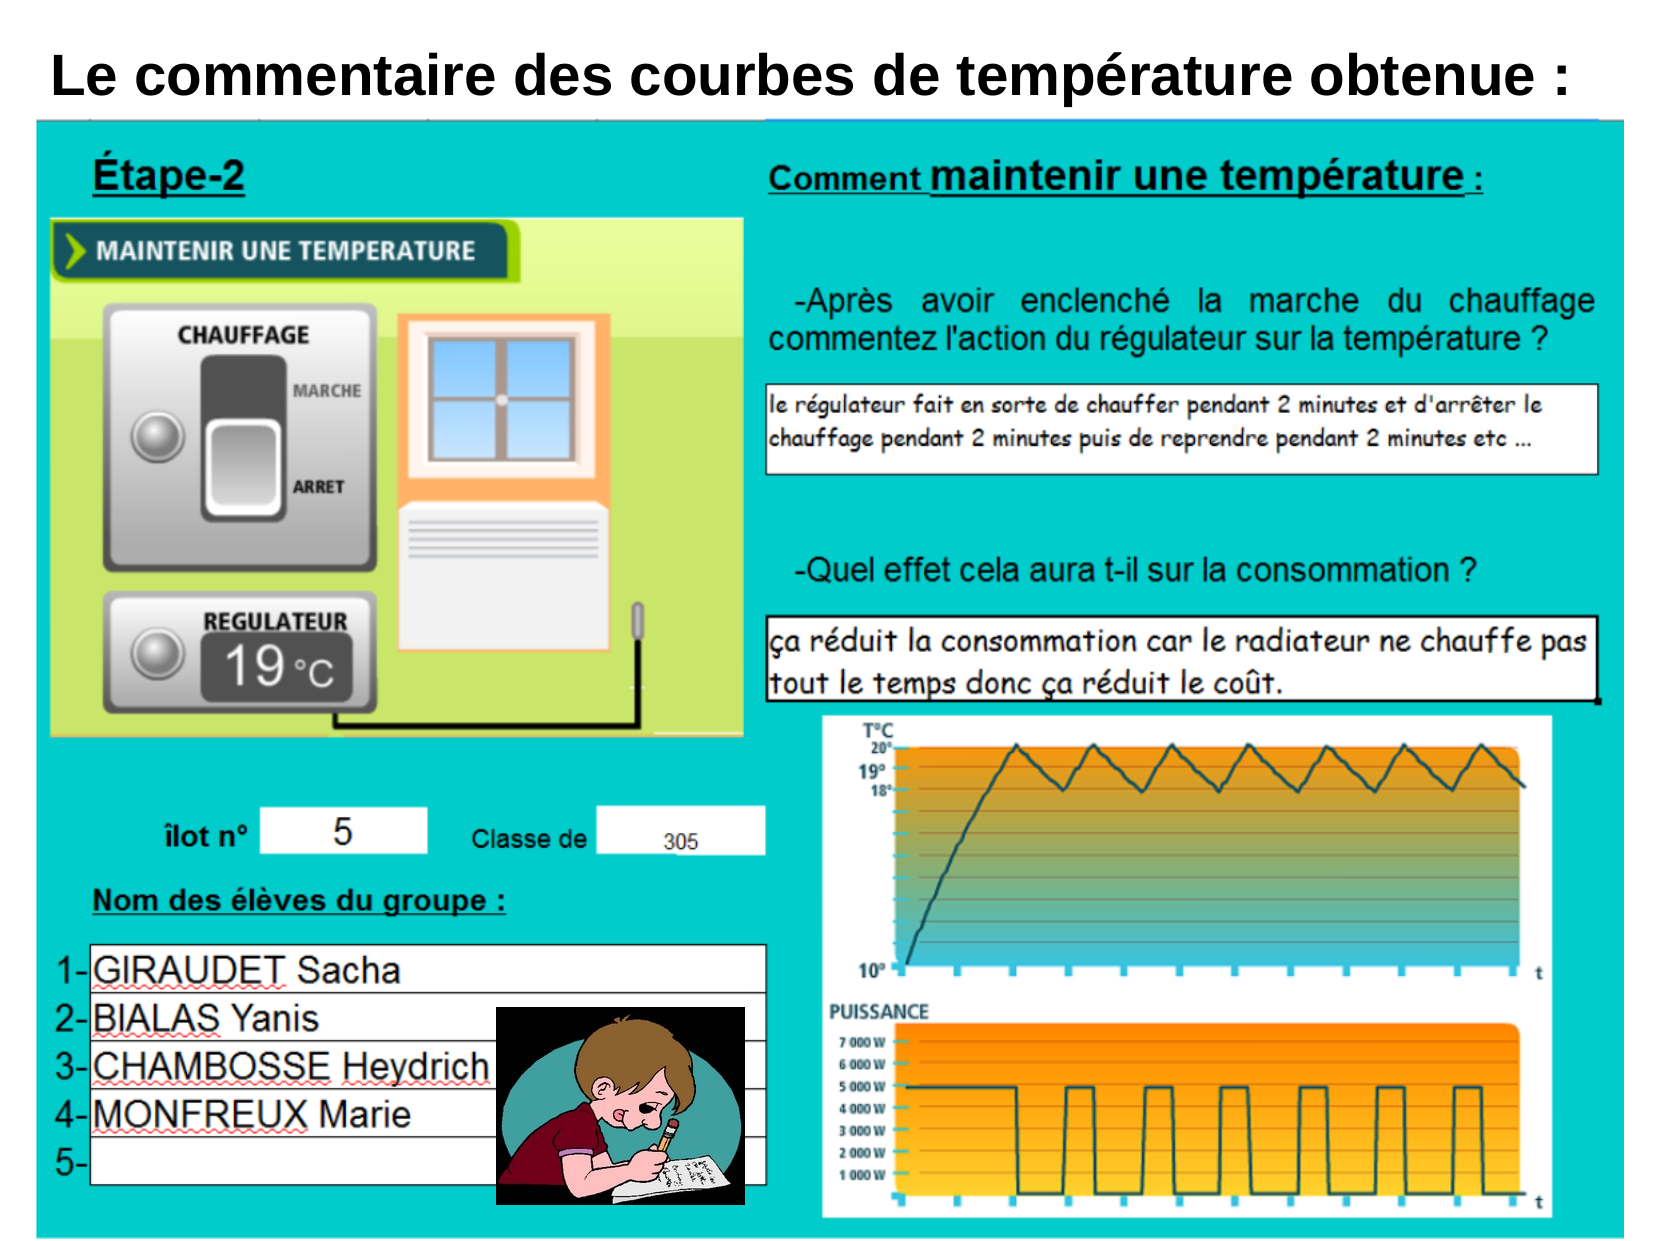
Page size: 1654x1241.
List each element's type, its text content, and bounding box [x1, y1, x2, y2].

picture [35, 118, 1624, 1240]
text_box Le commentaire des courbes de température obtenue : [35, 35, 1630, 135]
